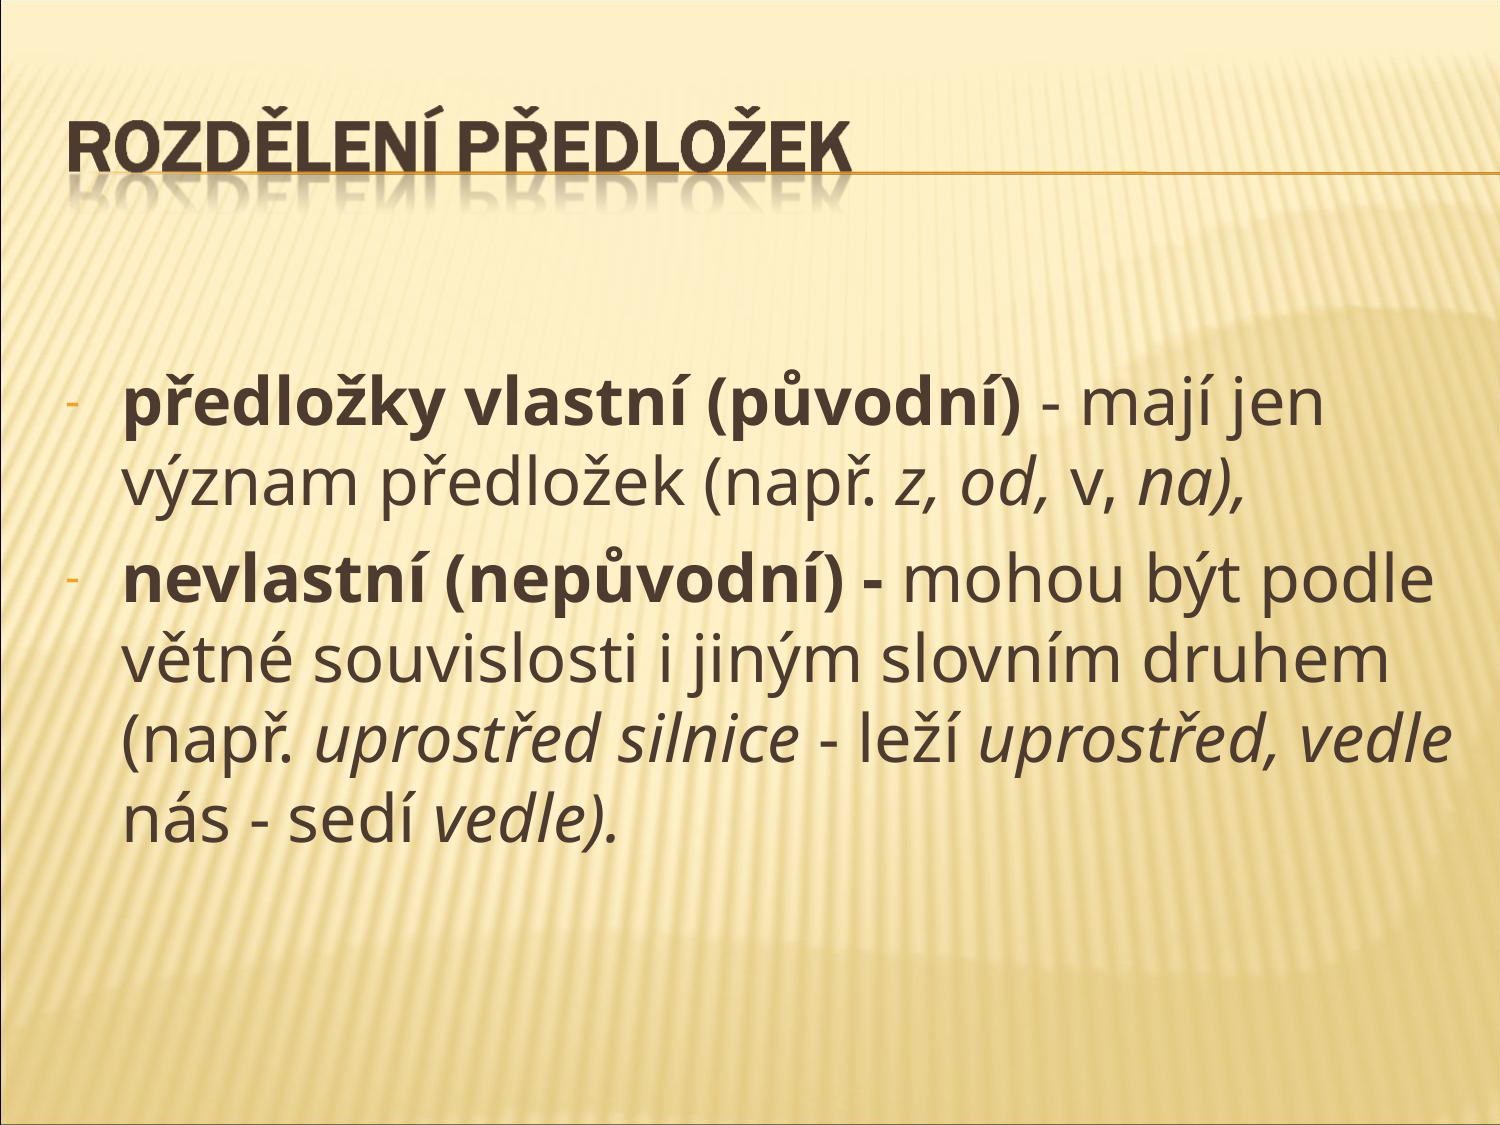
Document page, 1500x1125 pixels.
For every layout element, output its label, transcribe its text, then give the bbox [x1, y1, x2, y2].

text_box [16, 73, 1477, 264]
list předložky vlastní (původní) - mají jen význam předložek (např. z, od, v, na), nevlastní (nepůvodní) - mohou být podle větné souvislosti i jiným slovním druhem (např. uprostřed silnice - leží uprostřed, vedle nás - sedí vedle). [50, 254, 1476, 998]
picture [0, 0, 1500, 1125]
